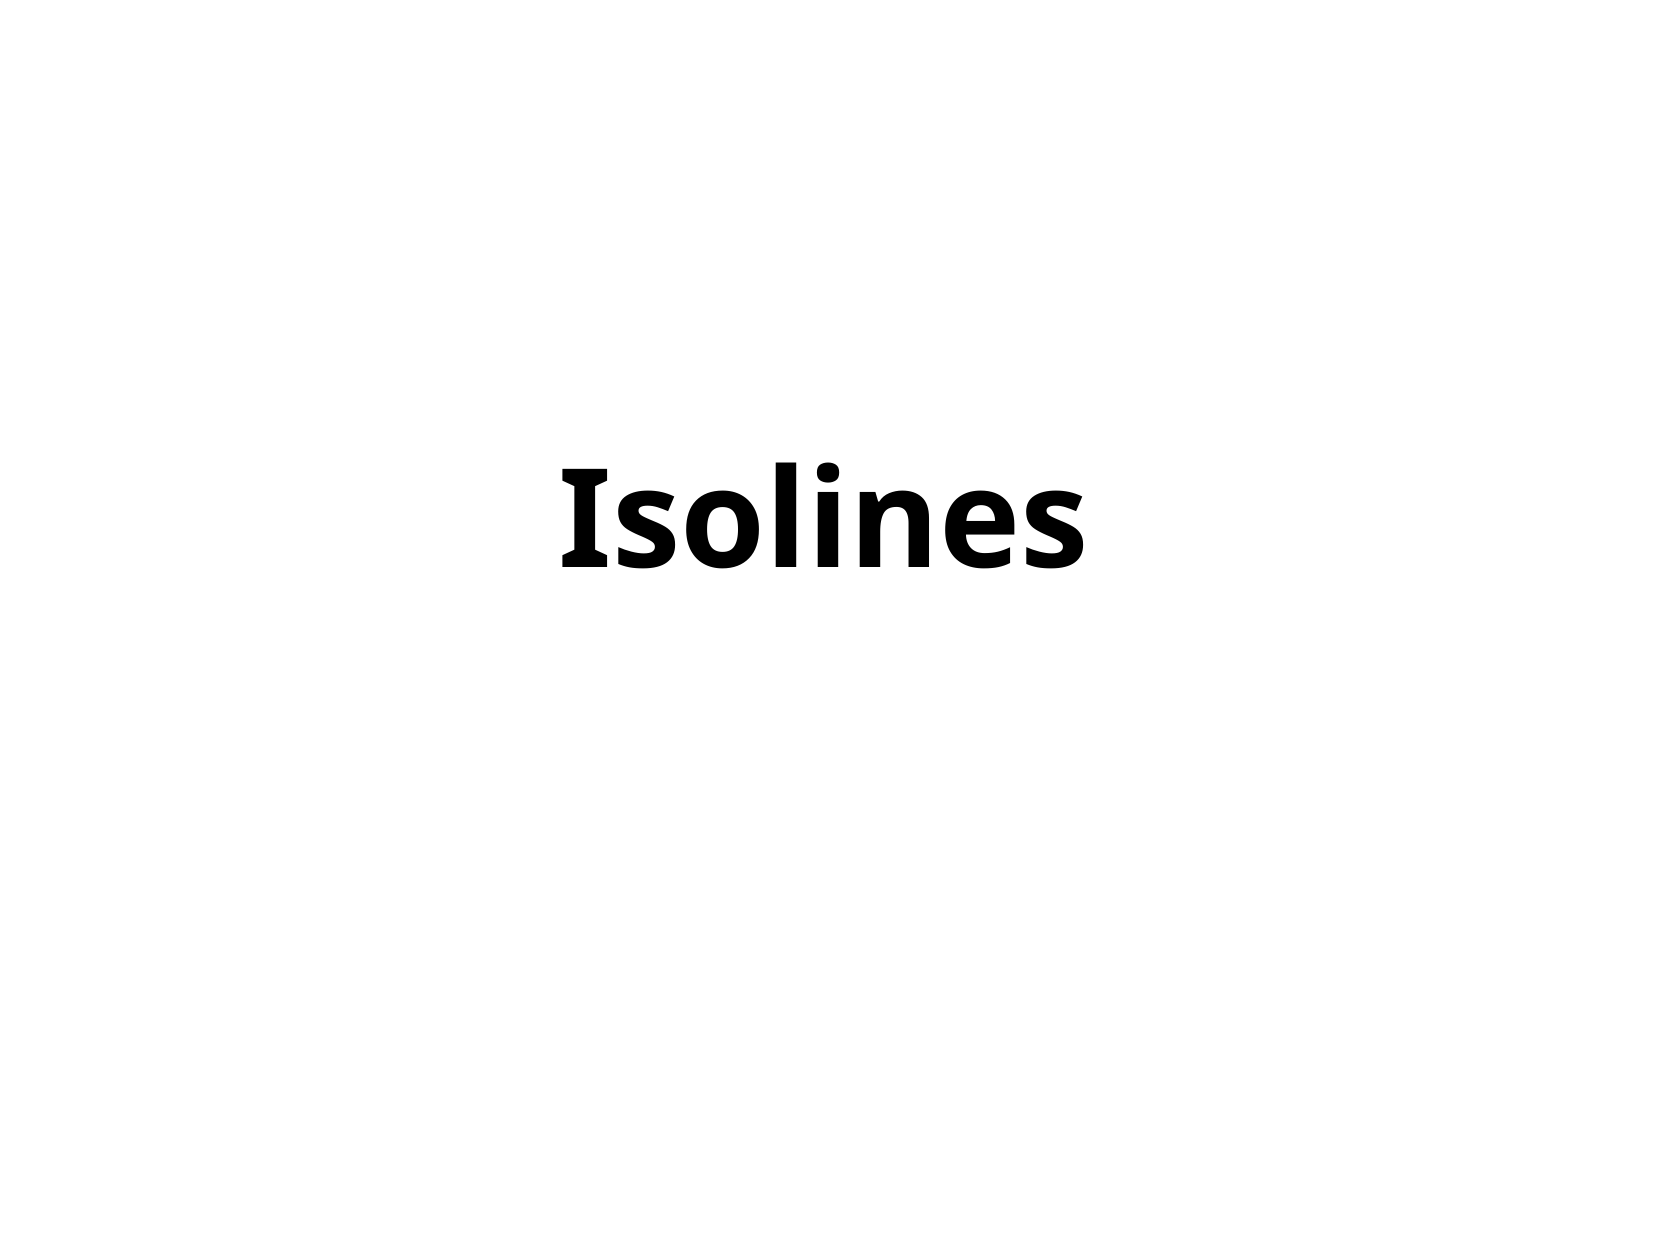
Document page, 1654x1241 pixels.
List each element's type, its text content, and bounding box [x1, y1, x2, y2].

text_box Isolines [472, 413, 1359, 618]
